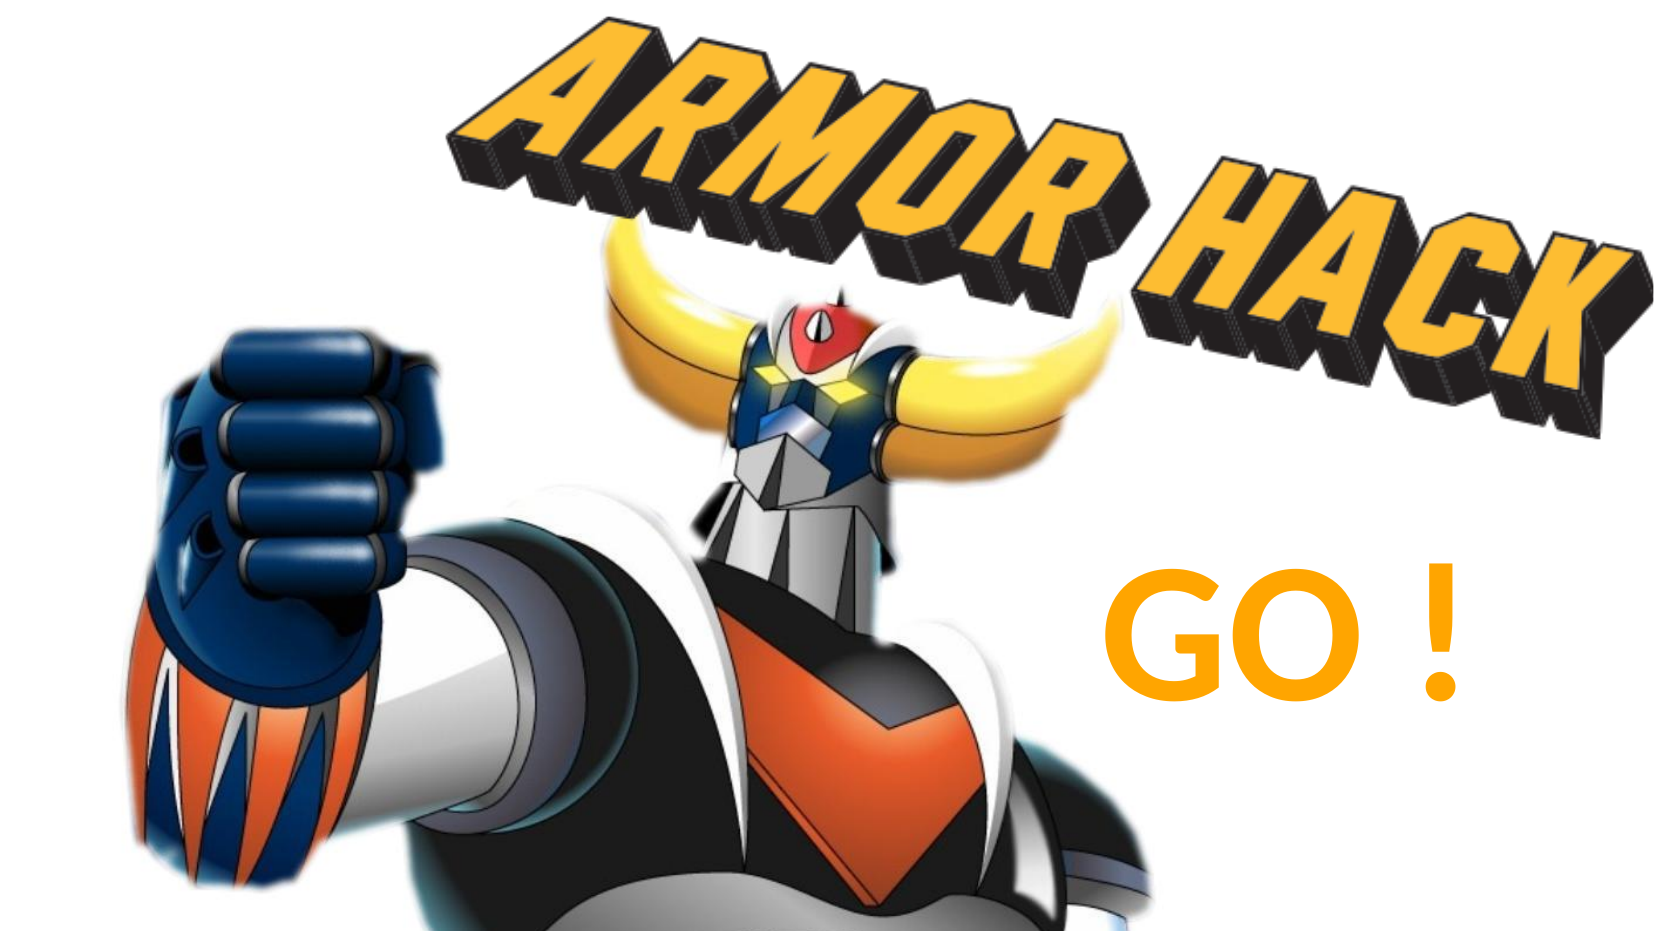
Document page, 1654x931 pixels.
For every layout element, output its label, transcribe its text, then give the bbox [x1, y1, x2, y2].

picture [47, 0, 1654, 931]
text_box GO ! [1003, 543, 1571, 758]
